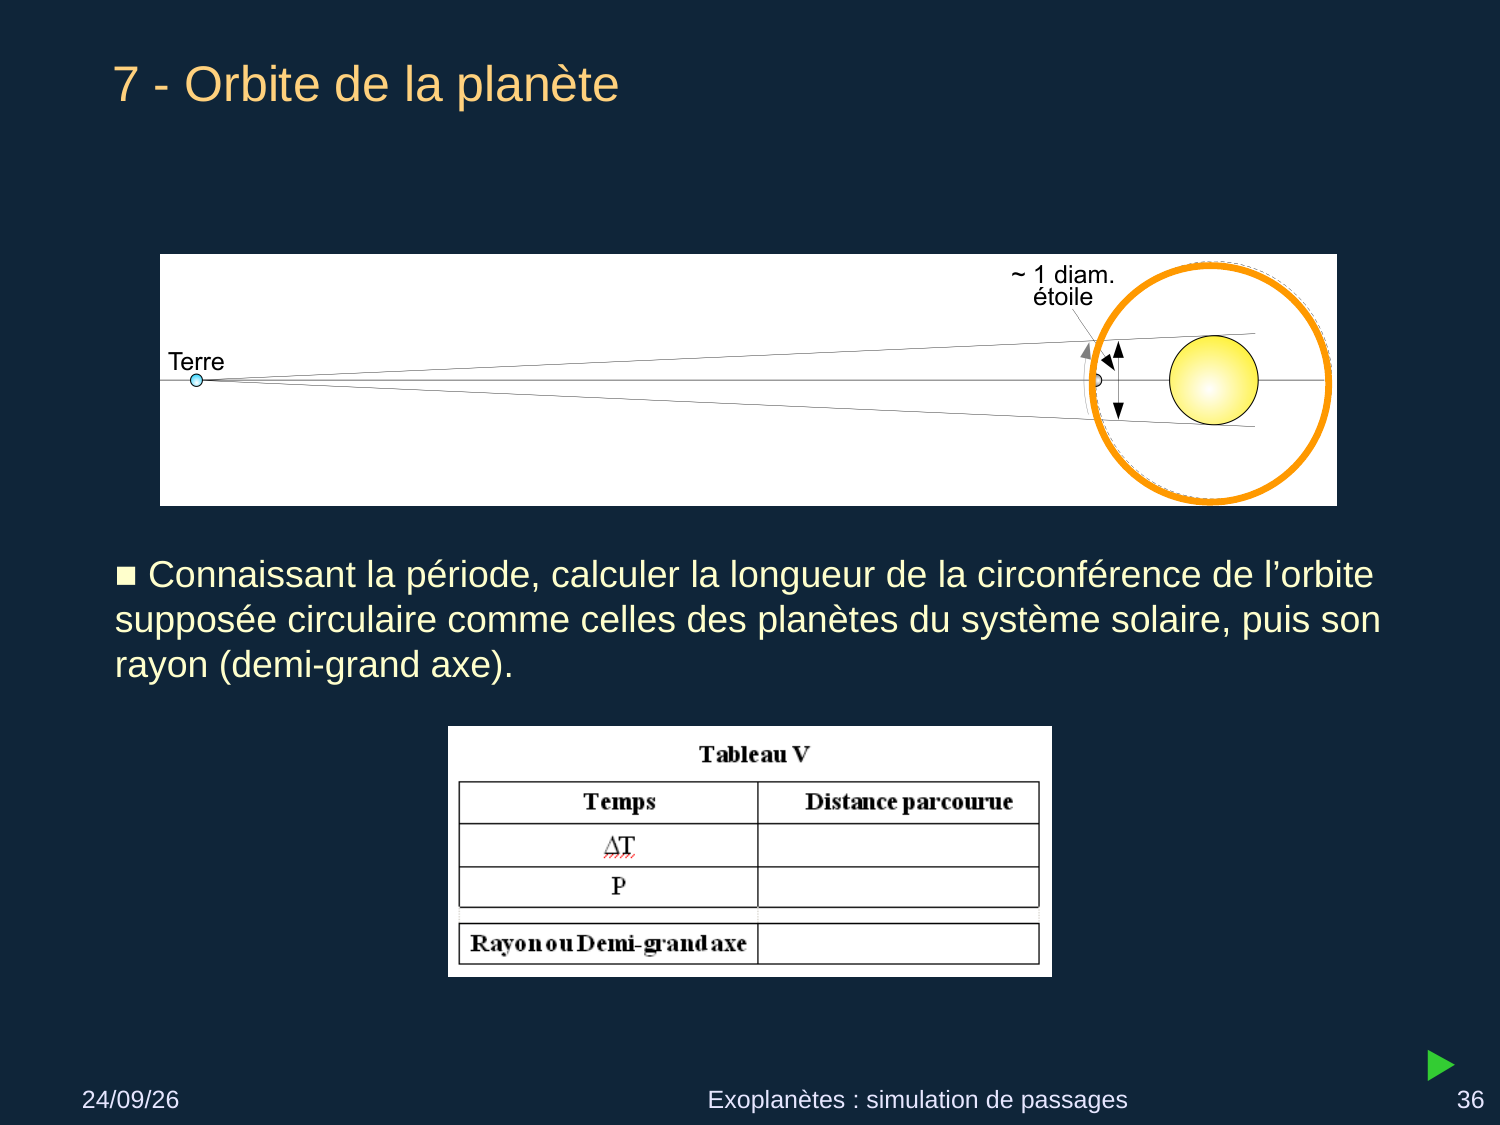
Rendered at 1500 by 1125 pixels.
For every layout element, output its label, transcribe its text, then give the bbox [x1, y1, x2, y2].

text_box ■ Connaissant la période, calculer la longueur de la circonférence de l’orbite supposée circulaire comme celles des planètes du système solaire, puis son rayon (demi-grand axe). [100, 542, 1424, 693]
text_box 7 - Orbite de la planète [97, 44, 637, 120]
picture [148, 243, 1348, 517]
text_box  [1409, 1034, 1475, 1096]
picture [448, 726, 1052, 977]
